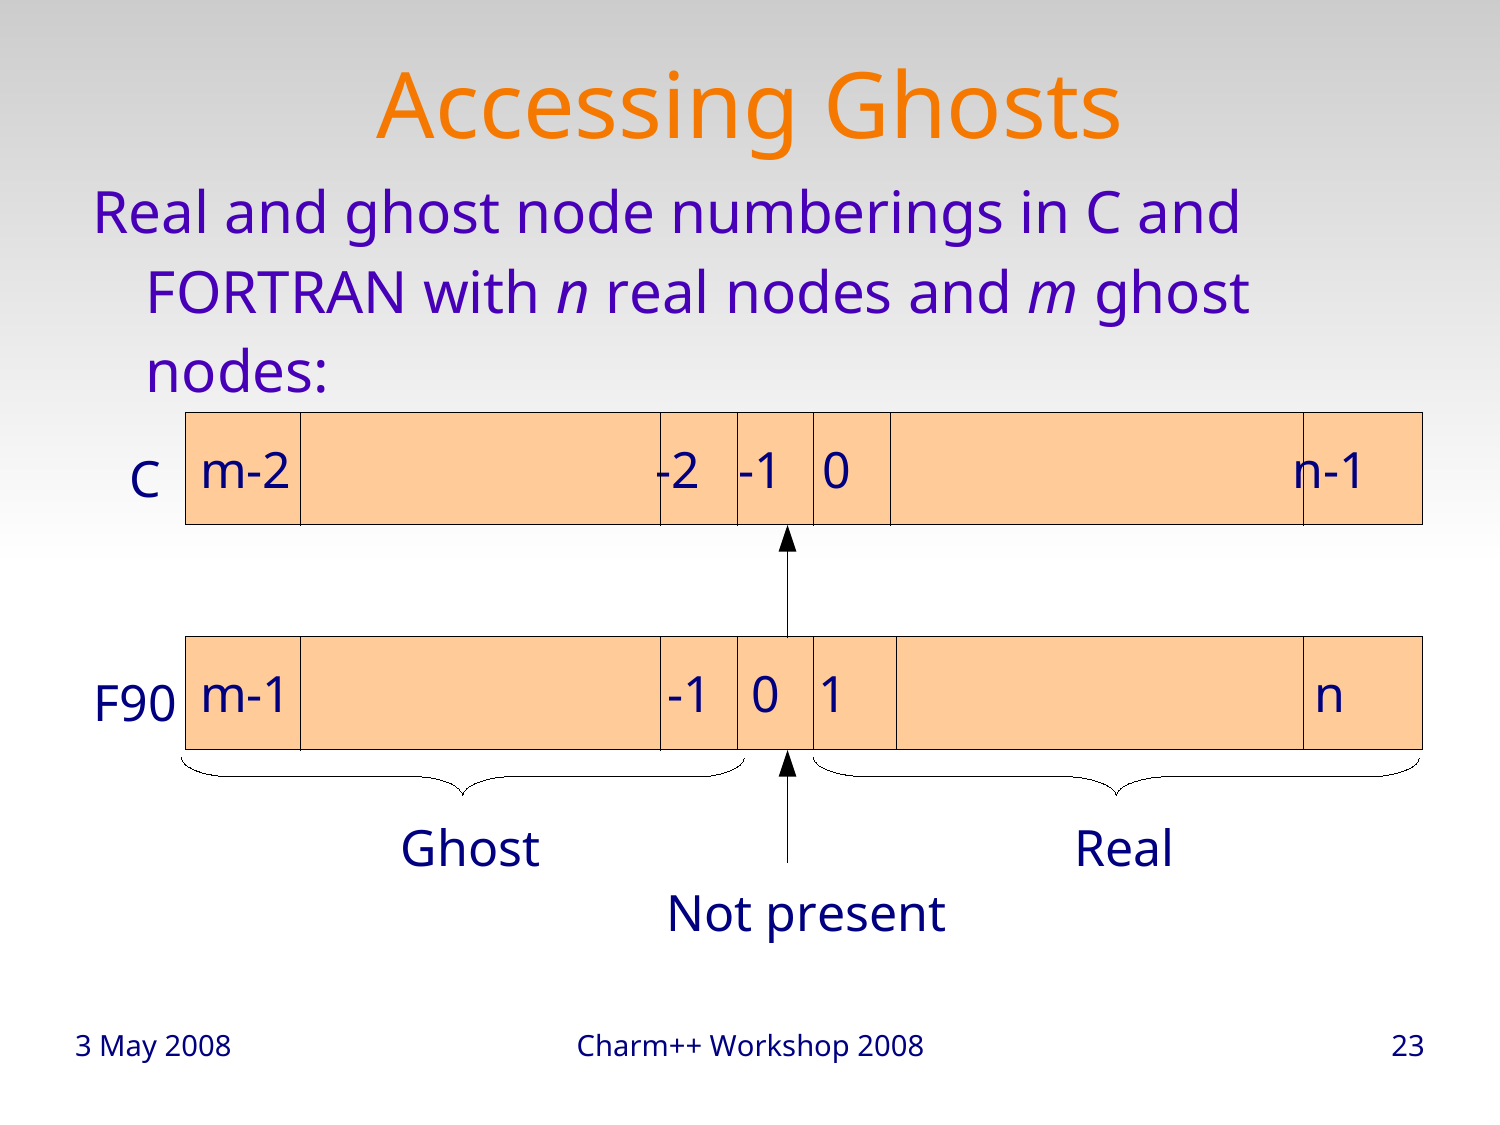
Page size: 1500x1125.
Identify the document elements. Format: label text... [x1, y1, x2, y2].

text_box Not present [651, 870, 932, 942]
text_box Ghost [386, 805, 543, 877]
list Real and ghost node numberings in C and FORTRAN with n real nodes and m ghost nodes: [75, 171, 1426, 303]
text_box m-2 -2 -1 0 n-1 [301, 412, 660, 525]
text_box m-2 -2 -1 0 n-1 [1304, 412, 1423, 525]
text_box m-2 -2 -1 0 n-1 [661, 412, 737, 525]
title Accessing Ghosts [75, 16, 1425, 171]
text_box [225, 337, 301, 422]
text_box m-1 -1 0 1 n [185, 636, 1423, 750]
text_box m-2 -2 -1 0 n-1 [185, 412, 300, 525]
text_box F90 [79, 660, 188, 732]
text_box m-2 -2 -1 0 n-1 [814, 412, 890, 525]
text_box m-2 -2 -1 0 n-1 [738, 412, 813, 525]
text_box Real [1059, 805, 1177, 877]
text_box m-2 -2 -1 0 n-1 [891, 412, 1303, 525]
text_box C [114, 436, 175, 508]
